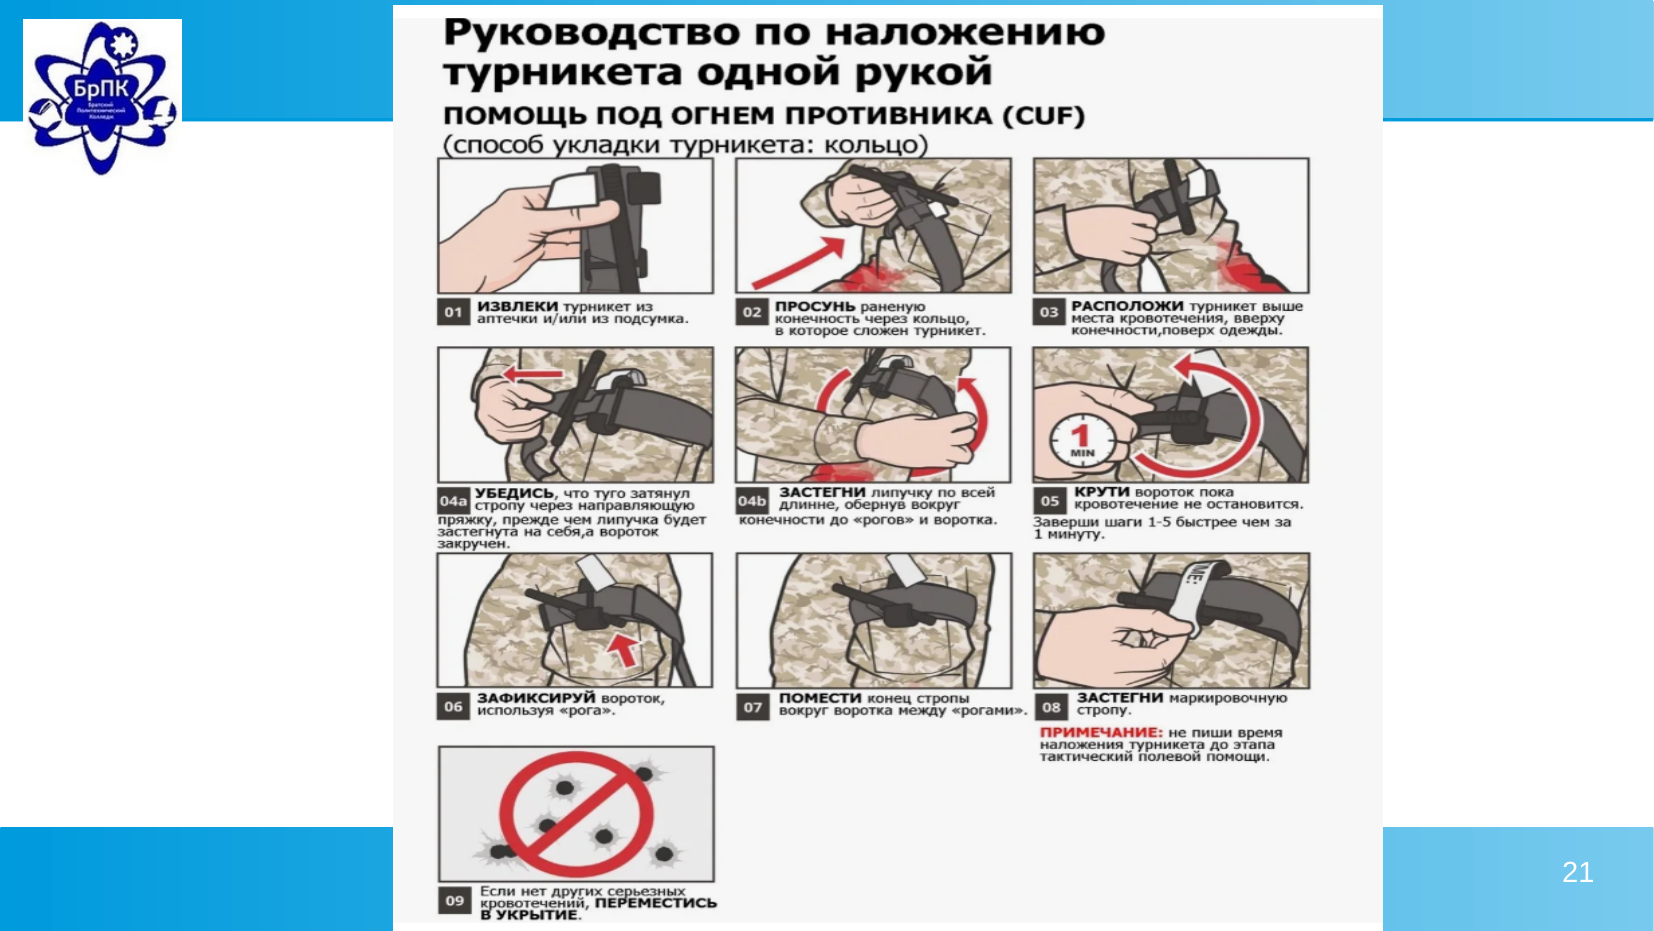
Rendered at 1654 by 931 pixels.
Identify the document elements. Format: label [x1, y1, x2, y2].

picture [23, 20, 182, 178]
picture [393, 5, 1383, 931]
